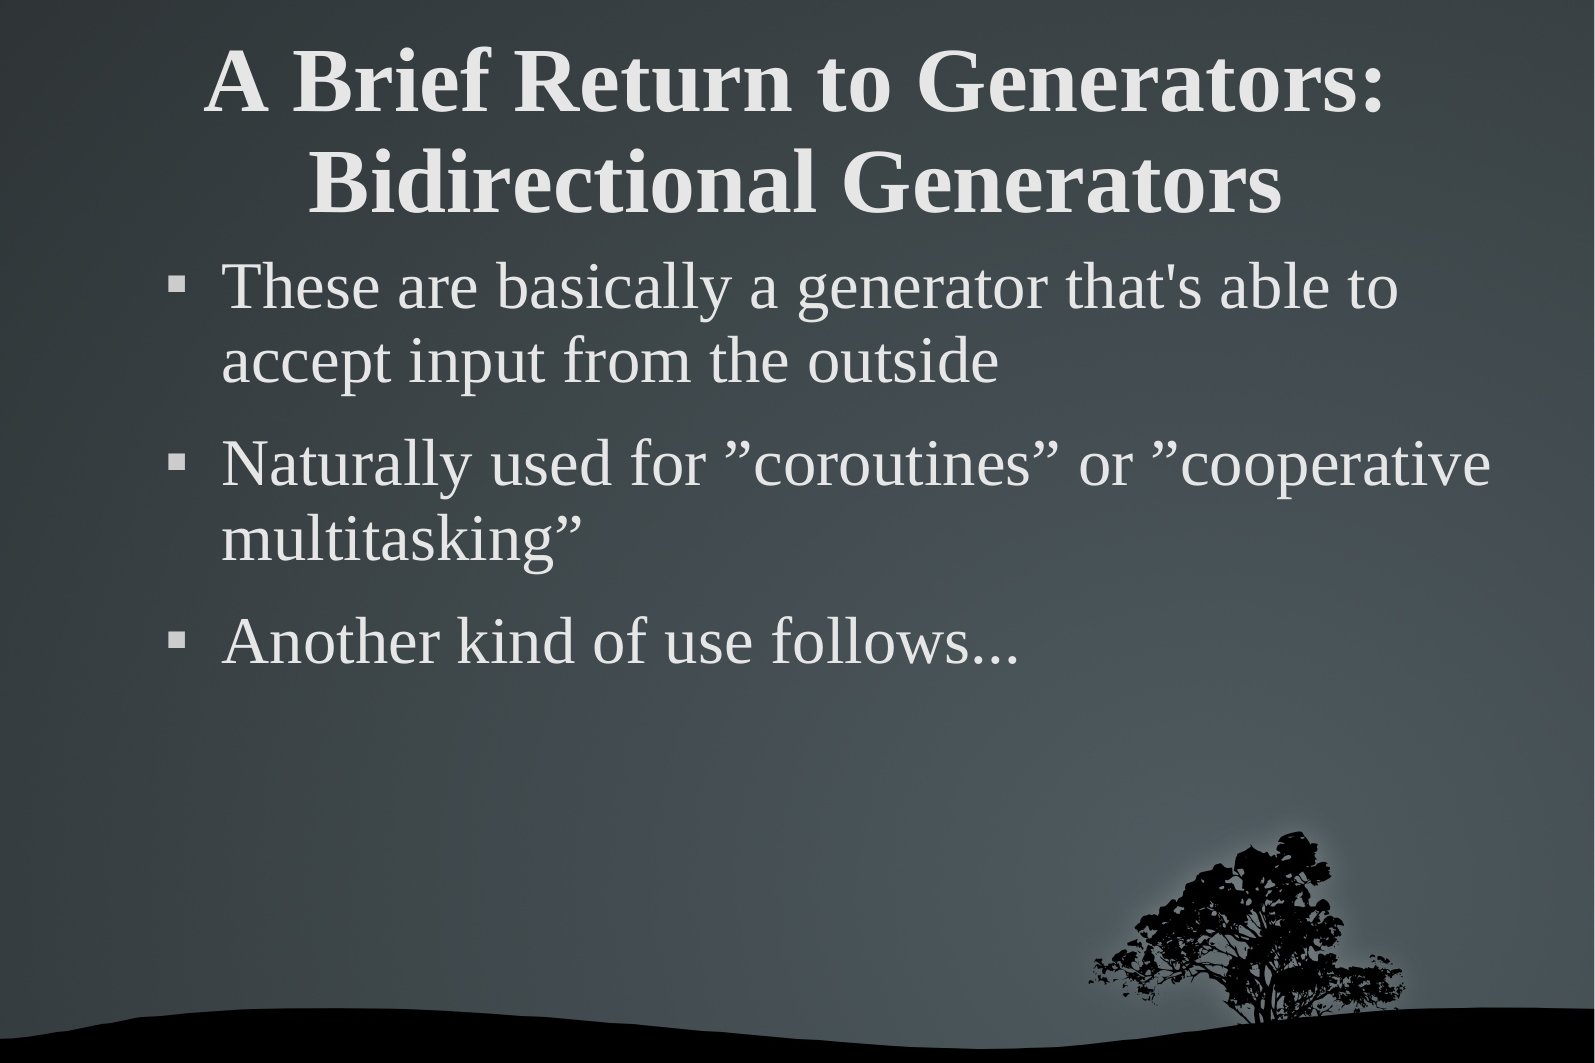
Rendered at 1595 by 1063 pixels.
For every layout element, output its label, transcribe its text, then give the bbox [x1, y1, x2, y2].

picture [0, 0, 1595, 1063]
list These are basically a generator that's able to accept input from the outside Naturally used for ”coroutines” or ”cooperative multitasking” Another kind of use follows... [79, 248, 1515, 951]
title A Brief Return to Generators: Bidirectional Generators [79, 11, 1515, 248]
